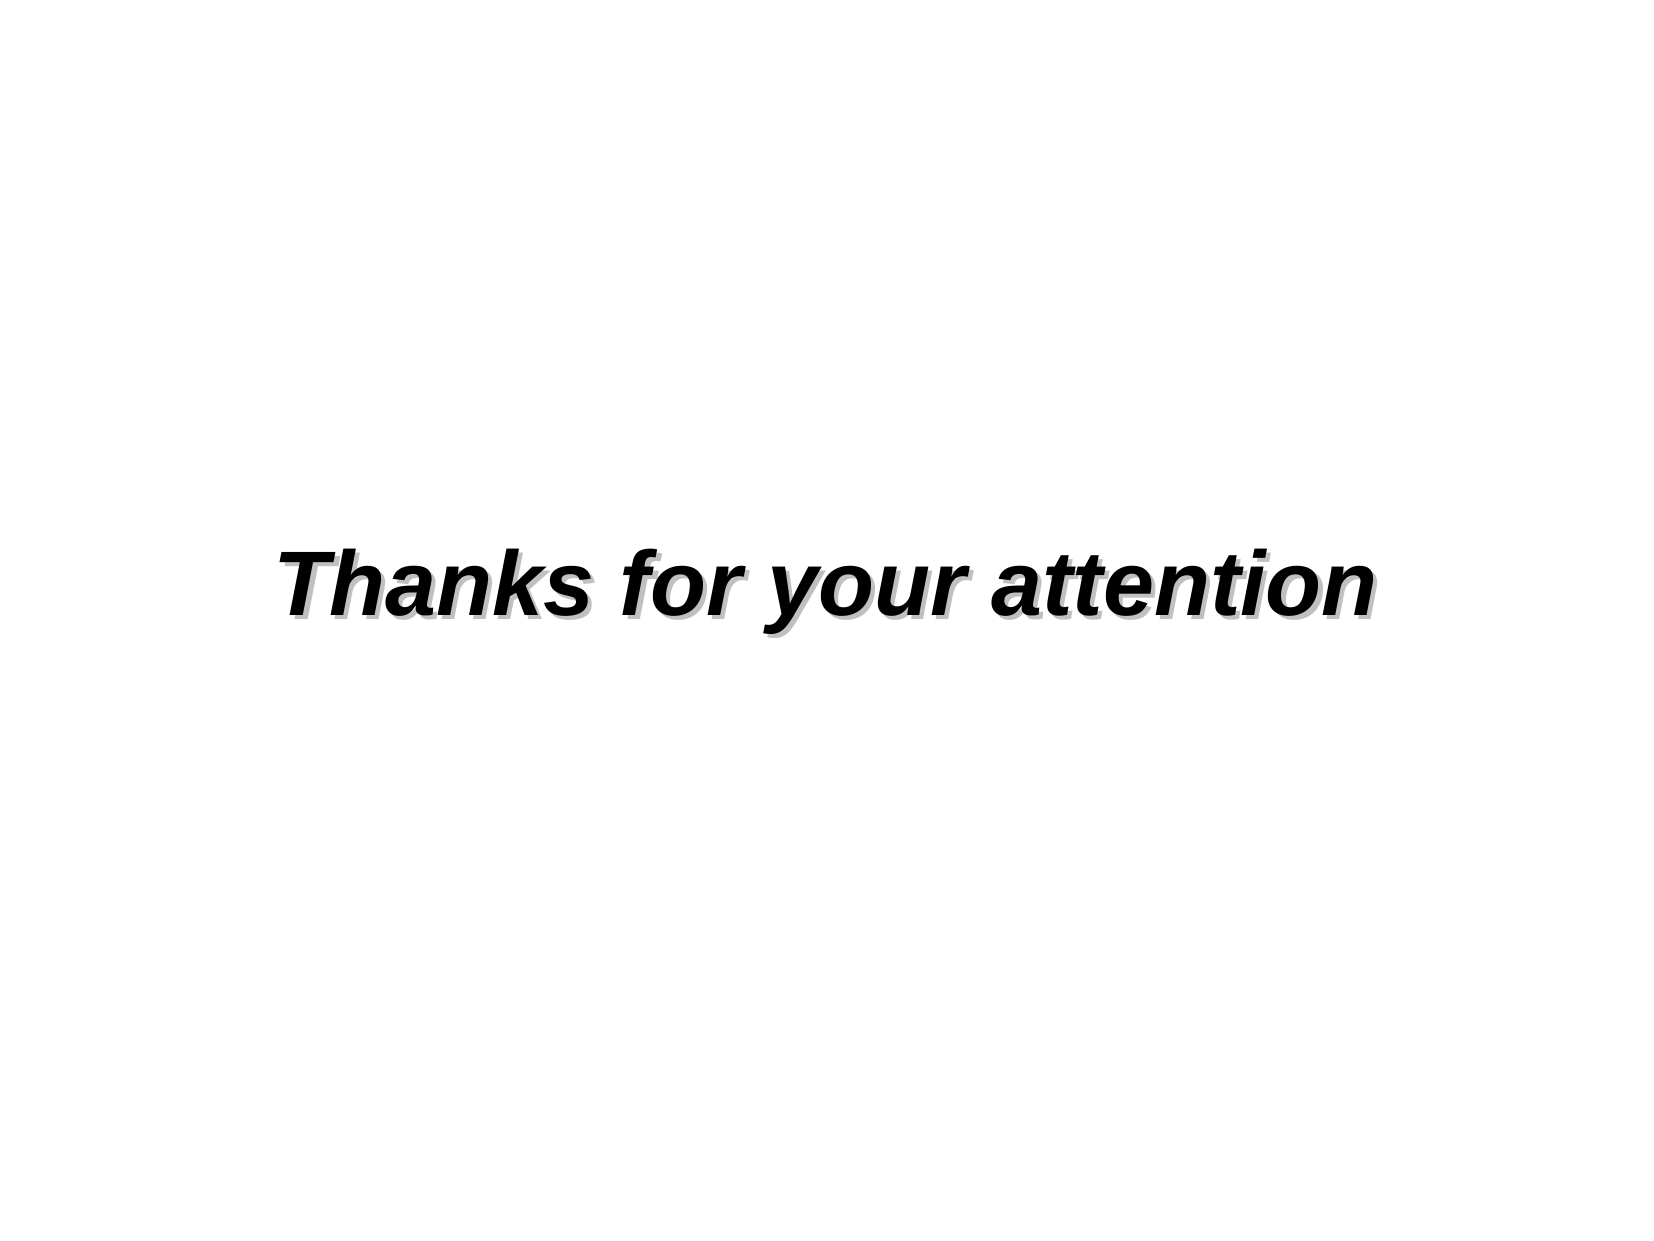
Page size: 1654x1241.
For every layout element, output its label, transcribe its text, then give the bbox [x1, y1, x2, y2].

subtitle Thanks for your attention [82, 49, 1571, 1109]
